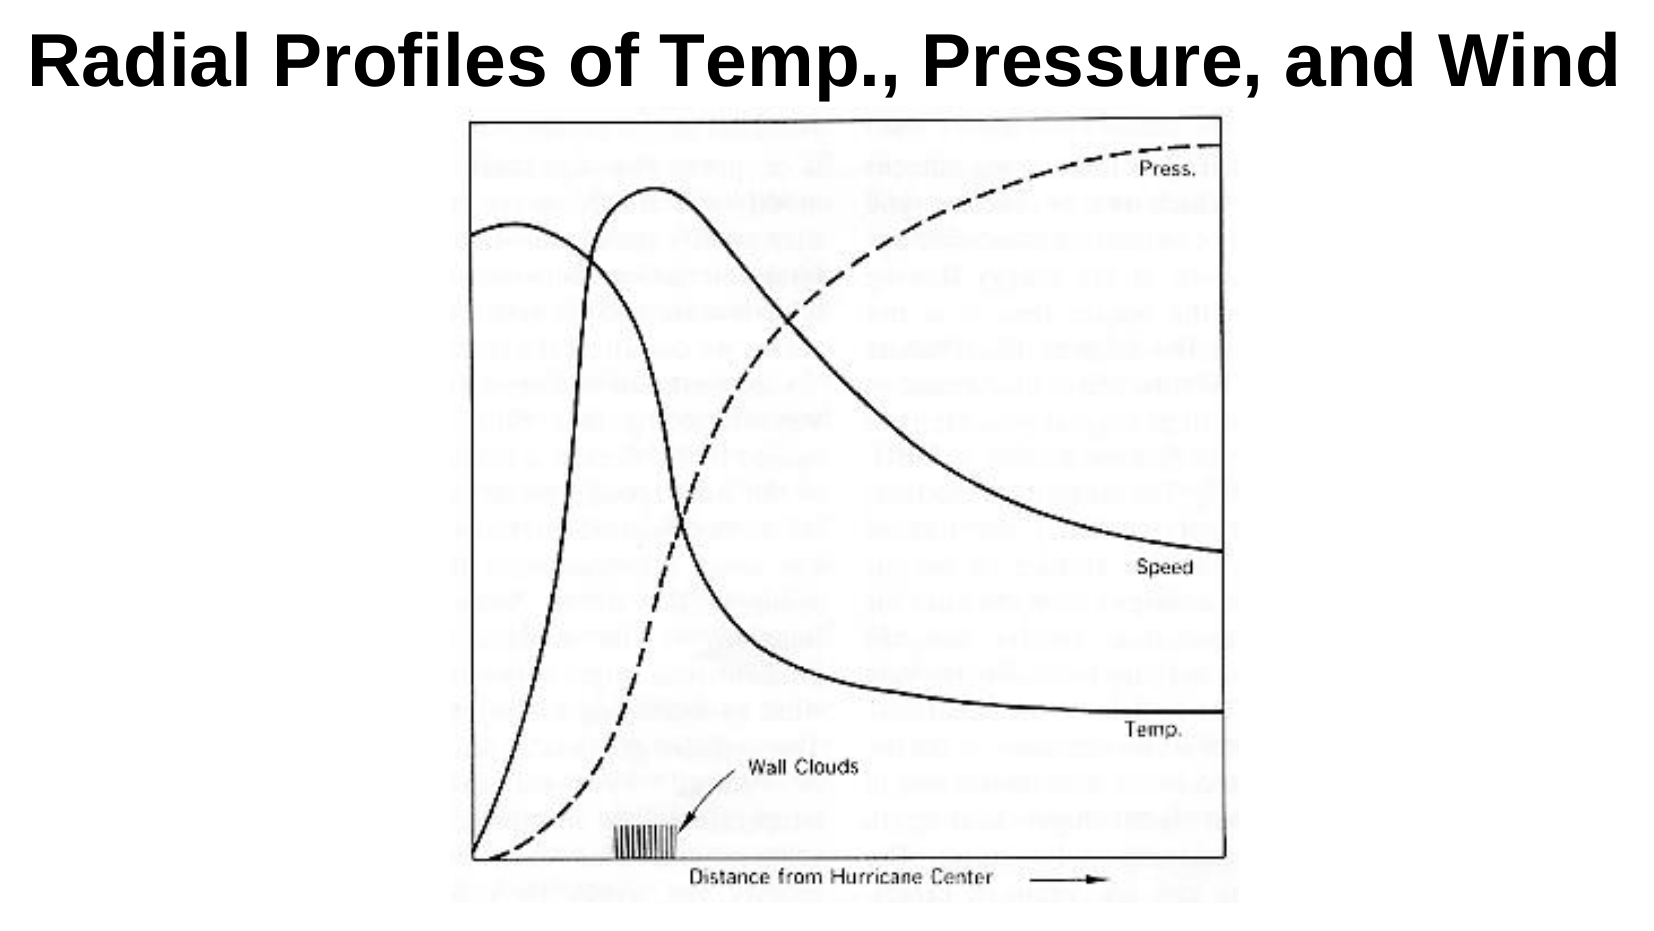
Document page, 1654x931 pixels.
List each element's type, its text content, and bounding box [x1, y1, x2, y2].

picture [450, 106, 1239, 903]
title Radial Profiles of Temp., Pressure, and Wind [0, 5, 1654, 107]
